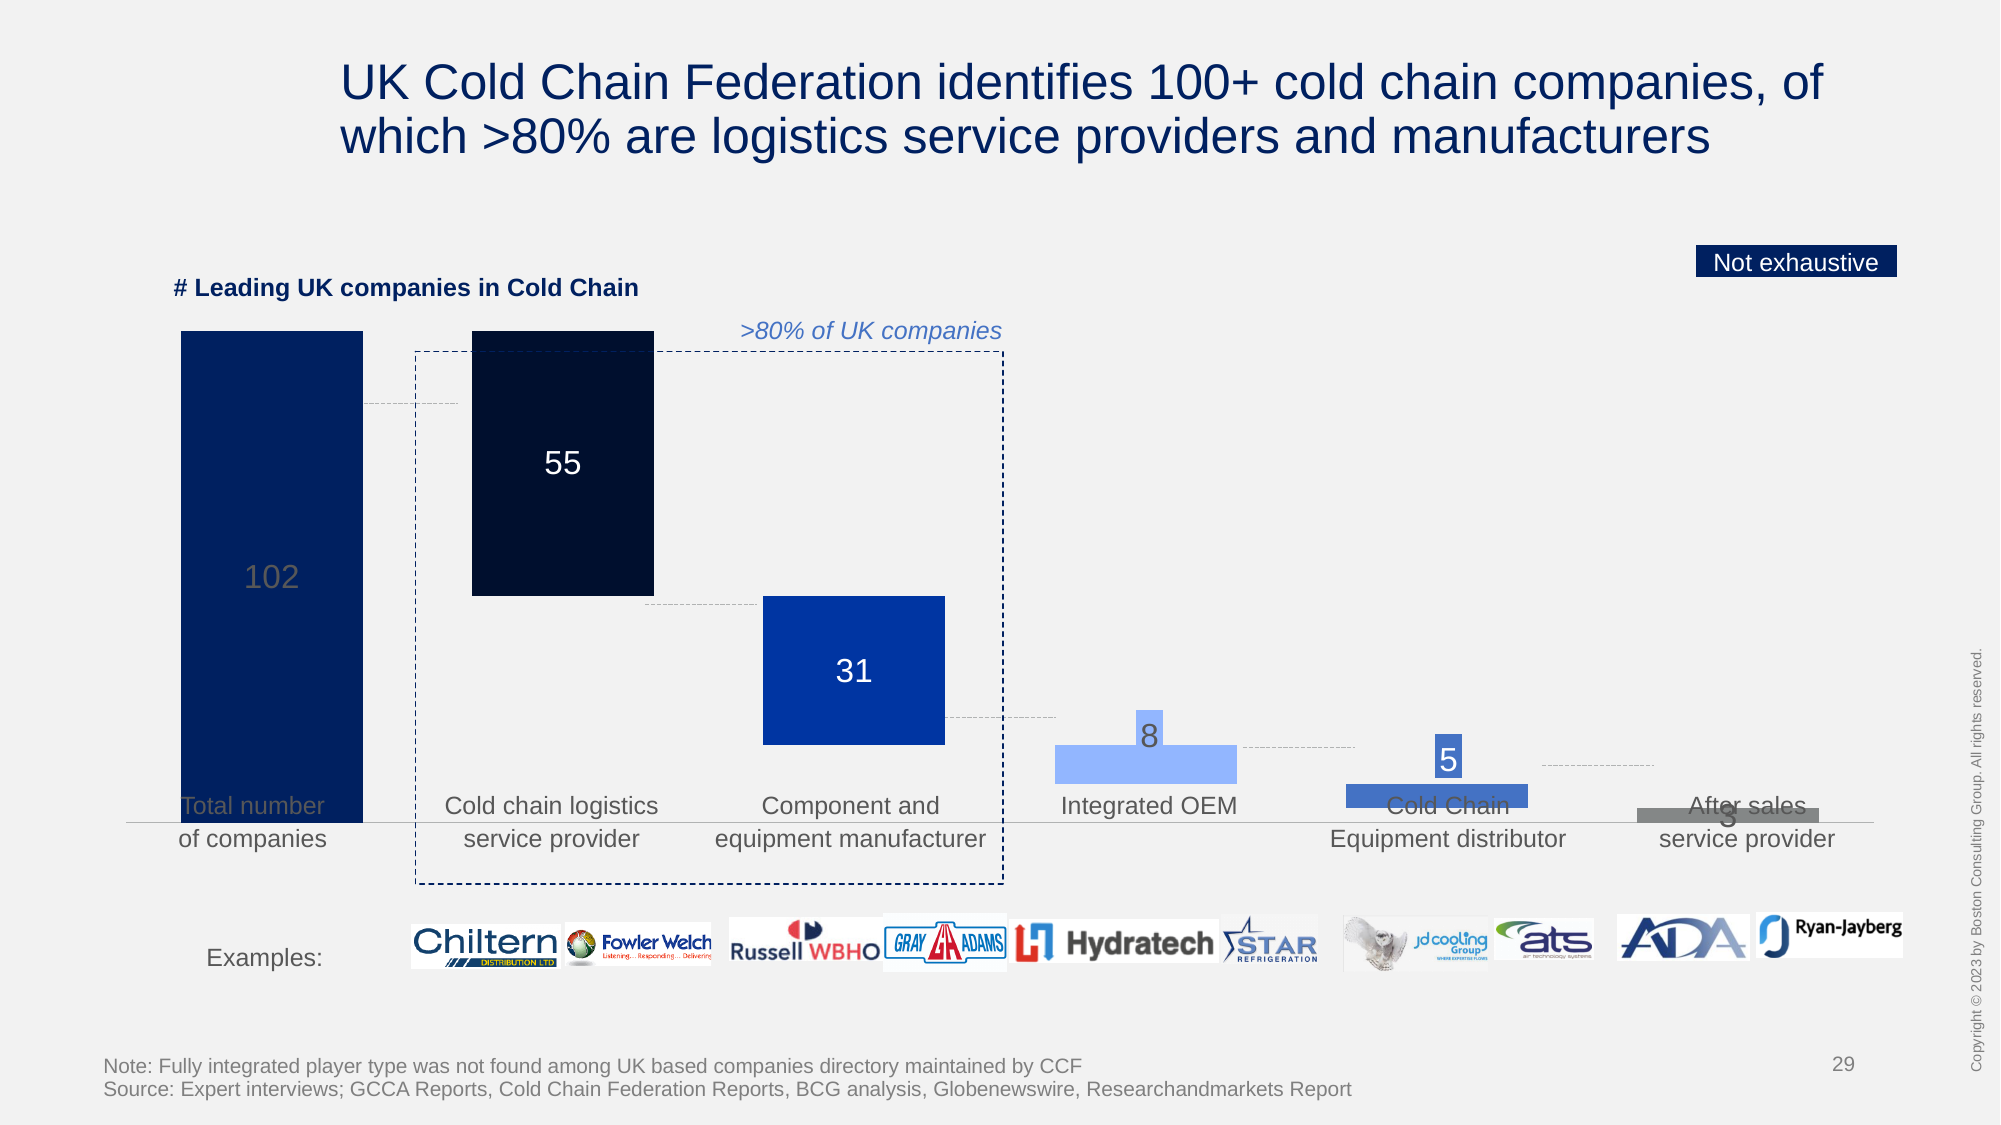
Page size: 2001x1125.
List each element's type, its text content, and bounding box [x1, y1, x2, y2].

chart [89, 320, 1911, 834]
text_box Component and equipment manufacturer [715, 787, 987, 853]
text_box Integrated OEM [1060, 787, 1239, 820]
text_box Total number of companies [178, 787, 328, 853]
text_box >80% of UK companies [729, 308, 1014, 354]
text_box After sales service provider [1659, 787, 1837, 853]
picture [1617, 914, 1750, 961]
text_box Cold chain logistics service provider [444, 787, 659, 853]
text_box # Leading UK companies in Cold Chain [173, 271, 722, 291]
picture [411, 924, 561, 969]
text_box Examples: [103, 930, 427, 986]
picture [729, 913, 1007, 972]
picture [1343, 915, 1488, 972]
picture [1009, 919, 1219, 963]
text_box Not exhaustive [1696, 245, 1897, 277]
text_box 5 [1435, 734, 1462, 778]
text_box Cold Chain Equipment distributor [1330, 787, 1567, 853]
picture [1756, 912, 1903, 959]
text_box 8 [1136, 710, 1163, 754]
title UK Cold Chain Federation identifies 100+ cold chain companies, of which >80% are logistics service providers and manufacturers [340, 55, 1897, 165]
picture [1221, 914, 1318, 964]
text_box Note: Fully integrated player type was not found among UK based companies directory maintained by CCF Source: Expert interviews; GCCA Reports, Cold Chain Federation Reports, BCG analysis, Globenewswire, Researchandmarkets Report [103, 1056, 1585, 1101]
picture [1494, 918, 1594, 960]
picture [564, 922, 712, 966]
